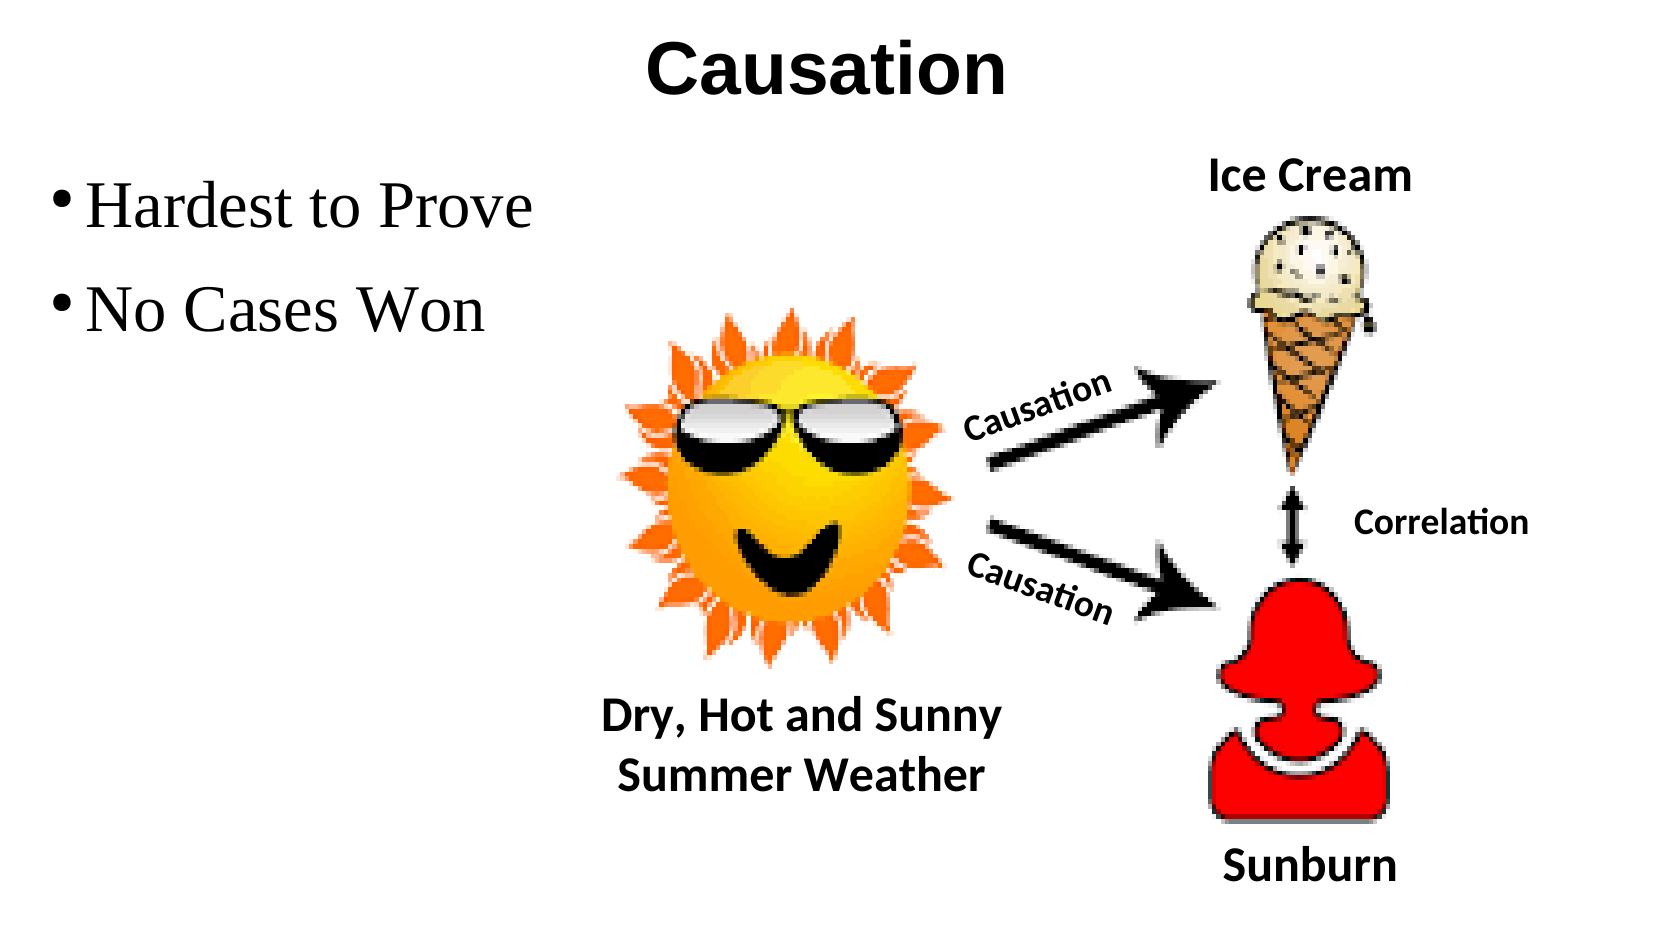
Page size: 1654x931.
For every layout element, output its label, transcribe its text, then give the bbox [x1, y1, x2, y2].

text_box Ice Cream [1053, 133, 1568, 209]
picture [562, 211, 1538, 906]
text_box Correlation [1311, 490, 1573, 550]
text_box Causation [937, 342, 1136, 464]
text_box Causation [943, 525, 1141, 647]
text_box Sunburn [1053, 824, 1568, 900]
text_box Dry, Hot and Sunny Summer Weather [545, 673, 1059, 809]
title Causation [0, 17, 1654, 124]
text_box Hardest to Prove No Cases Won [35, 153, 678, 494]
